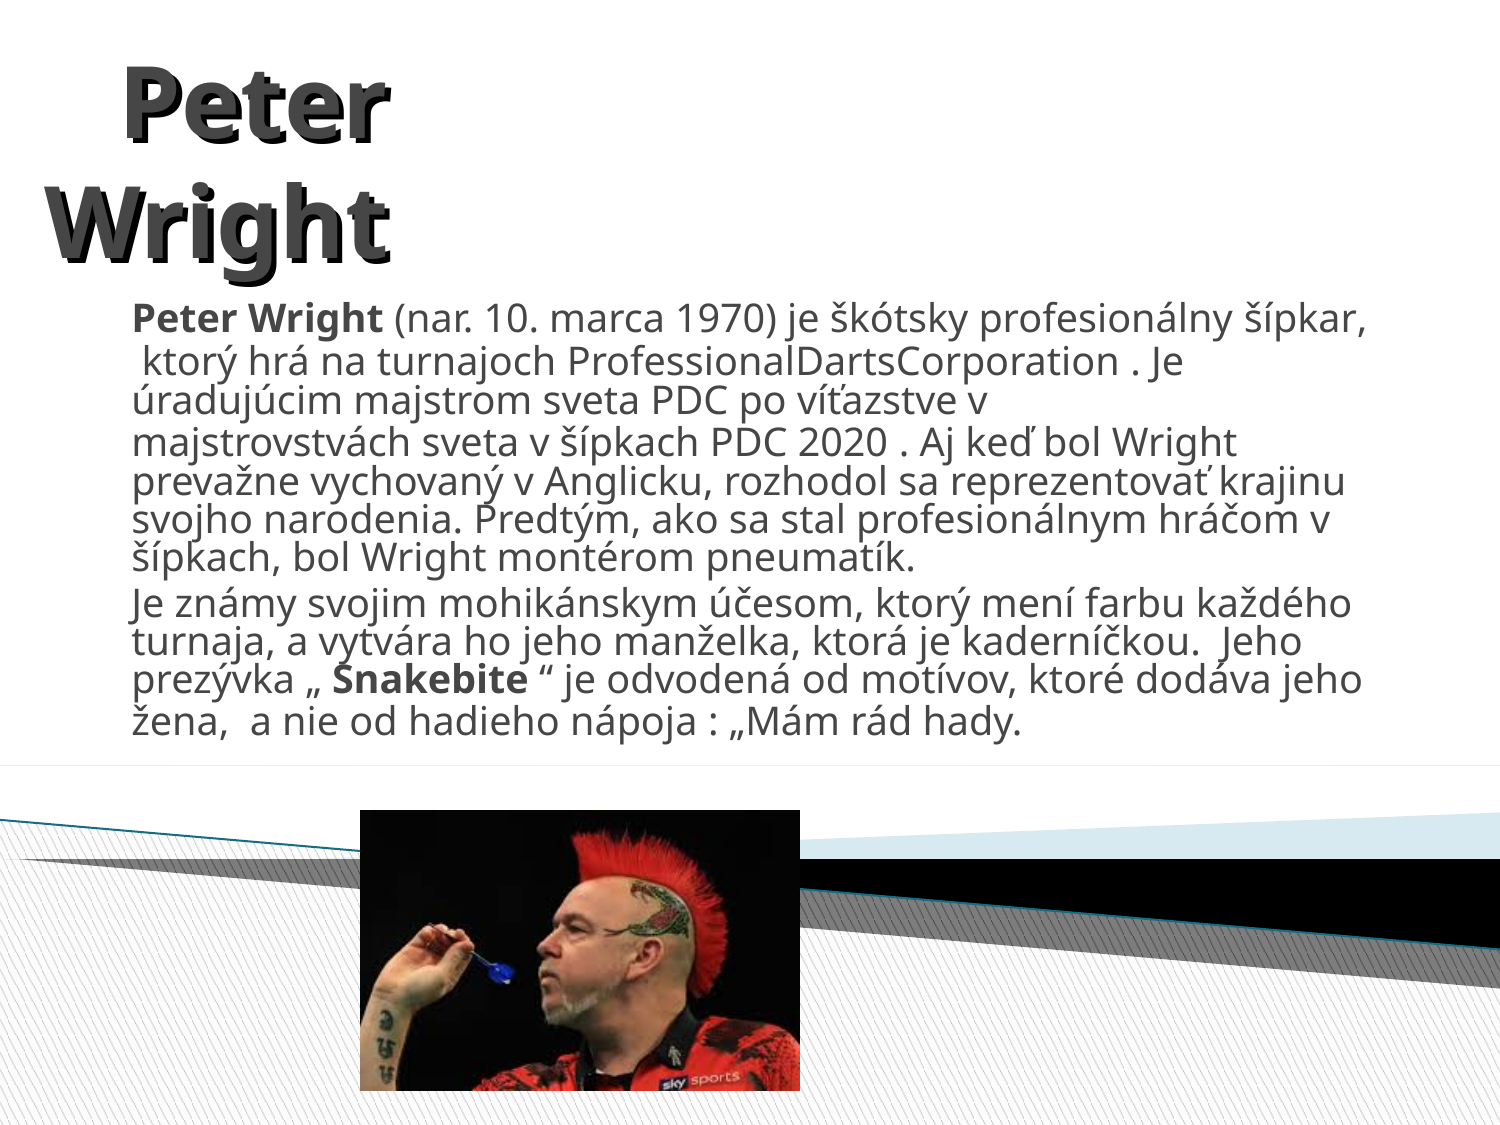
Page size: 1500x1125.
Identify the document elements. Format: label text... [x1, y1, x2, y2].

subtitle Peter Wright (nar. 10. marca 1970) je škótsky profesionálny šípkar, ktorý hrá na turnajoch Professional Darts Corporation . Je úradujúcim majstrom sveta PDC po víťazstve v majstrovstvách sveta v šípkach PDC 2020 . Aj keď bol Wright prevažne vychovaný v Anglicku, rozhodol sa reprezentovať krajinu svojho narodenia. Predtým, ako sa stal profesionálnym hráčom v šípkach, bol Wright montérom pneumatík. Je známy svojim mohikánskym účesom, ktorý mení farbu každého turnaja, a vytvára ho jeho manželka, ktorá je kaderníčkou. Jeho prezývka „ Snakebite “ je odvodená od motívov, ktoré dodáva jeho žena, a nie od hadieho nápoja : „Mám rád hady. [123, 290, 1388, 799]
title Peter Wright [29, 30, 691, 222]
picture [360, 810, 800, 1091]
